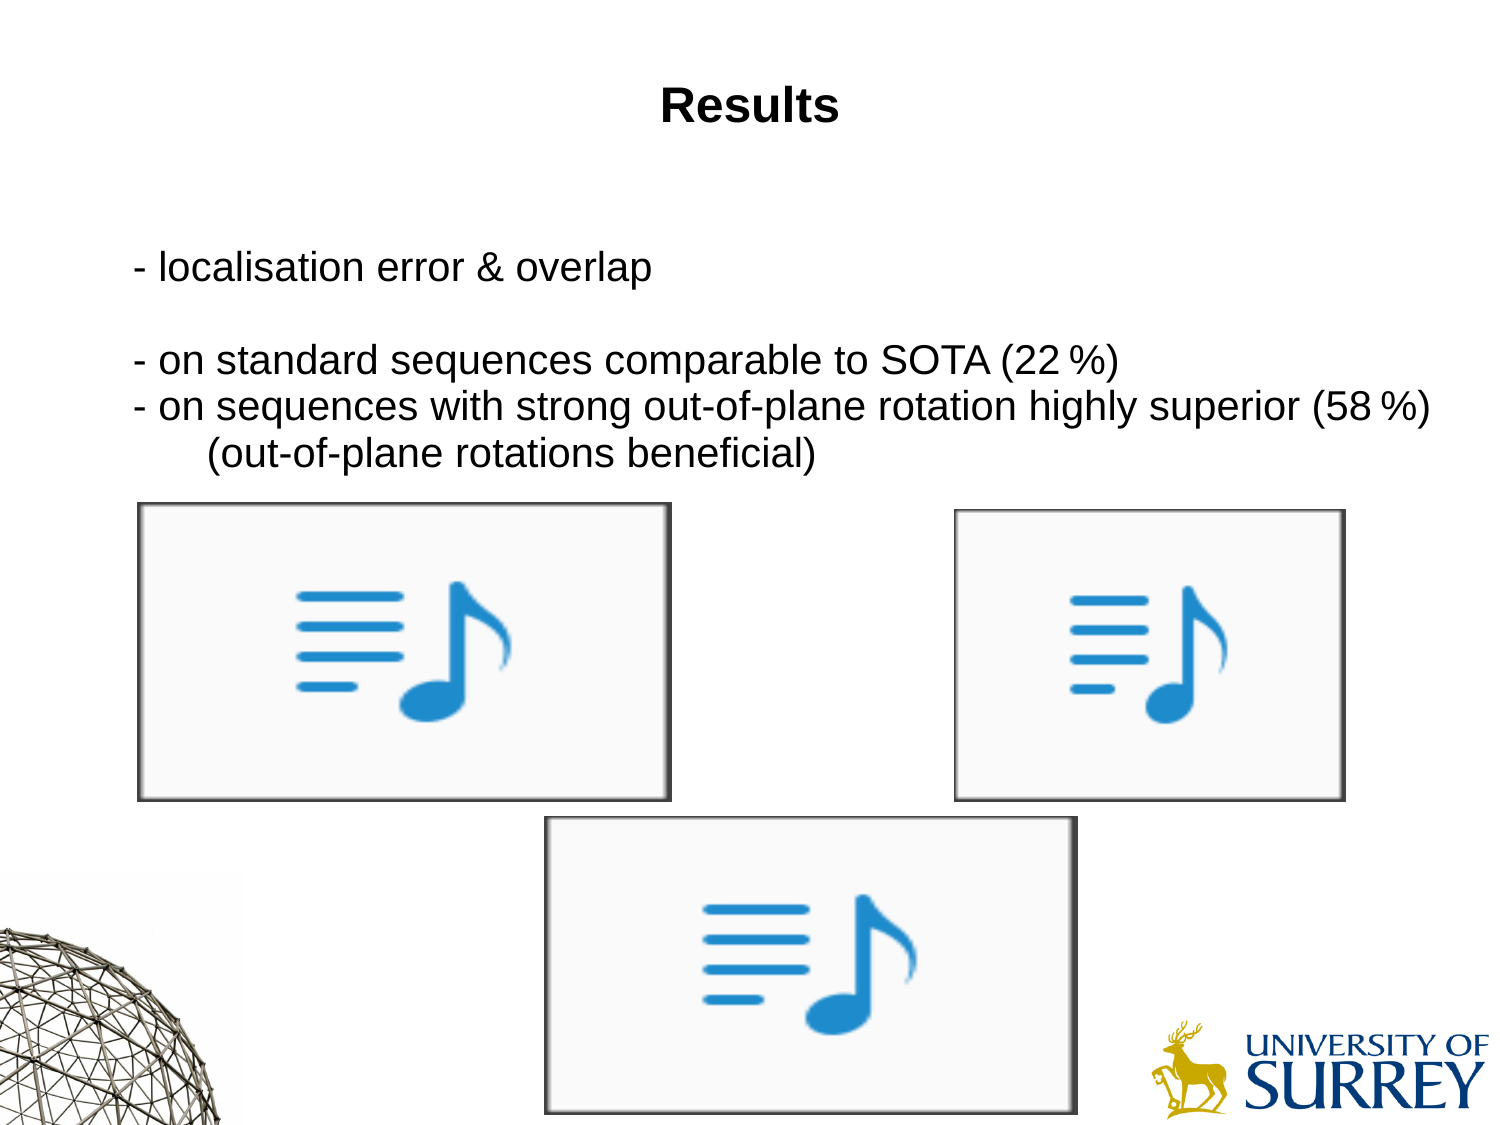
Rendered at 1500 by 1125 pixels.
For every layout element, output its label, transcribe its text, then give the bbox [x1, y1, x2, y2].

text_box [543, 814, 1079, 1117]
title Results [0, 65, 1500, 154]
text_box [952, 507, 1347, 804]
picture [0, 872, 244, 1125]
text_box [136, 501, 674, 804]
text_box - localisation error & overlap - on standard sequences comparable to SOTA (22 %) - on sequences with strong out-of-plane rotation highly superior (58 %) (out-of-plane rotations beneficial) [118, 236, 1453, 519]
picture [1151, 1019, 1489, 1120]
